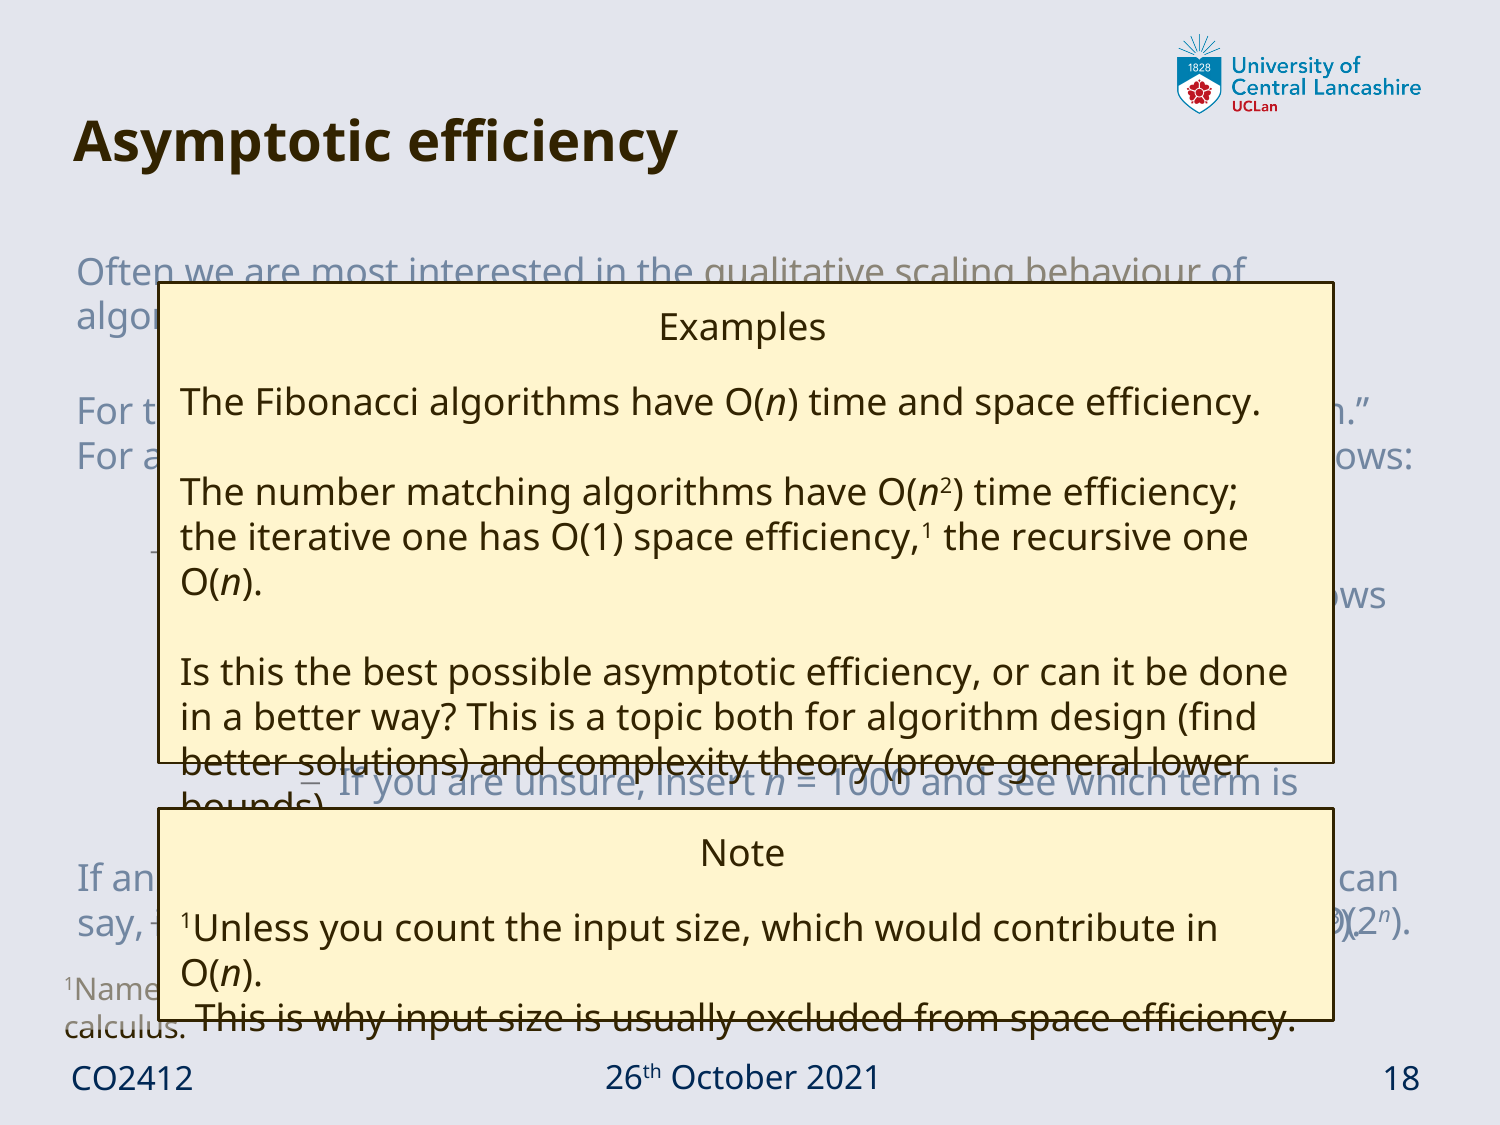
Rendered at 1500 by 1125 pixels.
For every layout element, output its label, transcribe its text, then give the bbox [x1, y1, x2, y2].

text_box [349, 1013, 360, 1030]
text_box [1211, 1013, 1221, 1019]
text_box [28, 223, 1462, 1030]
text_box [984, 1013, 994, 1030]
text_box [1095, 1013, 1105, 1019]
text_box Examples The Fibonacci algorithms have O(n) time and space efficiency. The number matching algorithms have O(n2) time efficiency; the iterative one has O(1) space efficiency,1 the recursive one O(n). Is this the best possible asymptotic efficiency, or can it be done in a better way? This is a topic both for algorithm design (find better solutions) and complexity theory (prove general lower bounds). [164, 295, 1321, 746]
text_box [947, 1013, 959, 1029]
text_box [481, 1009, 699, 1030]
title Asymptotic efficiency [58, 93, 1475, 186]
text_box [221, 1009, 346, 1030]
text_box [549, 1013, 559, 1019]
text_box [434, 1013, 446, 1029]
text_box [702, 1009, 709, 1030]
text_box [221, 1013, 232, 1030]
text_box [680, 1021, 690, 1029]
text_box [771, 1024, 780, 1030]
text_box [901, 1009, 918, 1030]
text_box [810, 1009, 854, 1030]
text_box [712, 1009, 807, 1030]
text_box [1055, 1021, 1065, 1029]
text_box [410, 1013, 421, 1030]
text_box Note 1Unless you count the input size, which would contribute in O(n). This is why input size is usually excluded from space efficiency. [164, 821, 1321, 1009]
text_box [971, 1013, 981, 1030]
text_box [206, 1009, 218, 1030]
text_box [1033, 1013, 1045, 1029]
picture [1177, 34, 1421, 93]
text_box [1126, 1013, 1136, 1019]
text_box [349, 1009, 479, 1030]
text_box [866, 1013, 876, 1019]
text_box [921, 1009, 1146, 1030]
text_box [751, 1013, 761, 1019]
text_box [886, 1013, 898, 1029]
text_box [1149, 1009, 1159, 1030]
text_box [1232, 1013, 1243, 1030]
text_box [842, 1013, 854, 1029]
text_box [323, 1015, 332, 1030]
text_box [857, 1009, 898, 1030]
